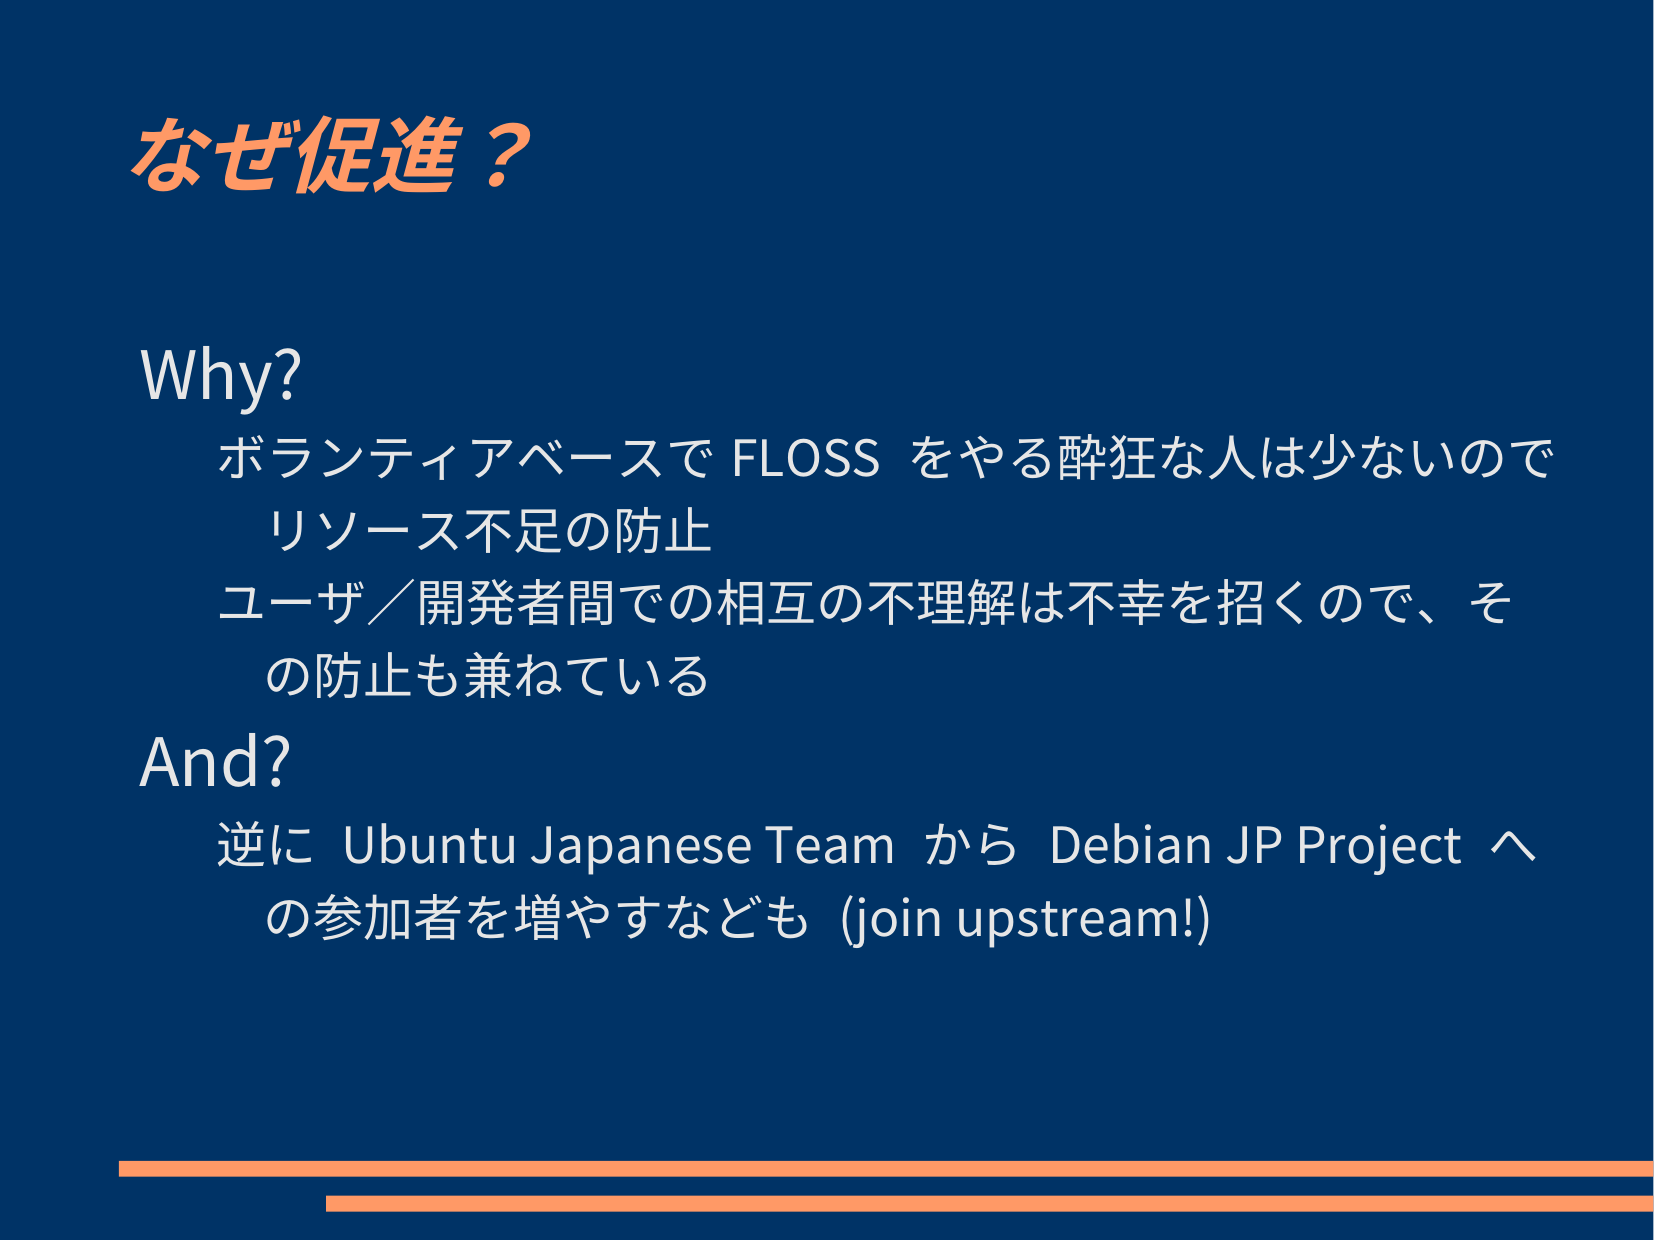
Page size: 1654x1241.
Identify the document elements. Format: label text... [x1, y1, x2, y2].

list Why? ボランティアベースでFLOSS をやる酔狂な人は少ないのでリソース不足の防止 ユーザ／開発者間での相互の不理解は不幸を招くので、その防止も兼ねている And? 逆に Ubuntu Japanese Team から Debian JP Project への参加者を増やすなども (join upstream!) [121, 322, 1561, 1132]
title なぜ促進？ [121, 46, 1534, 254]
